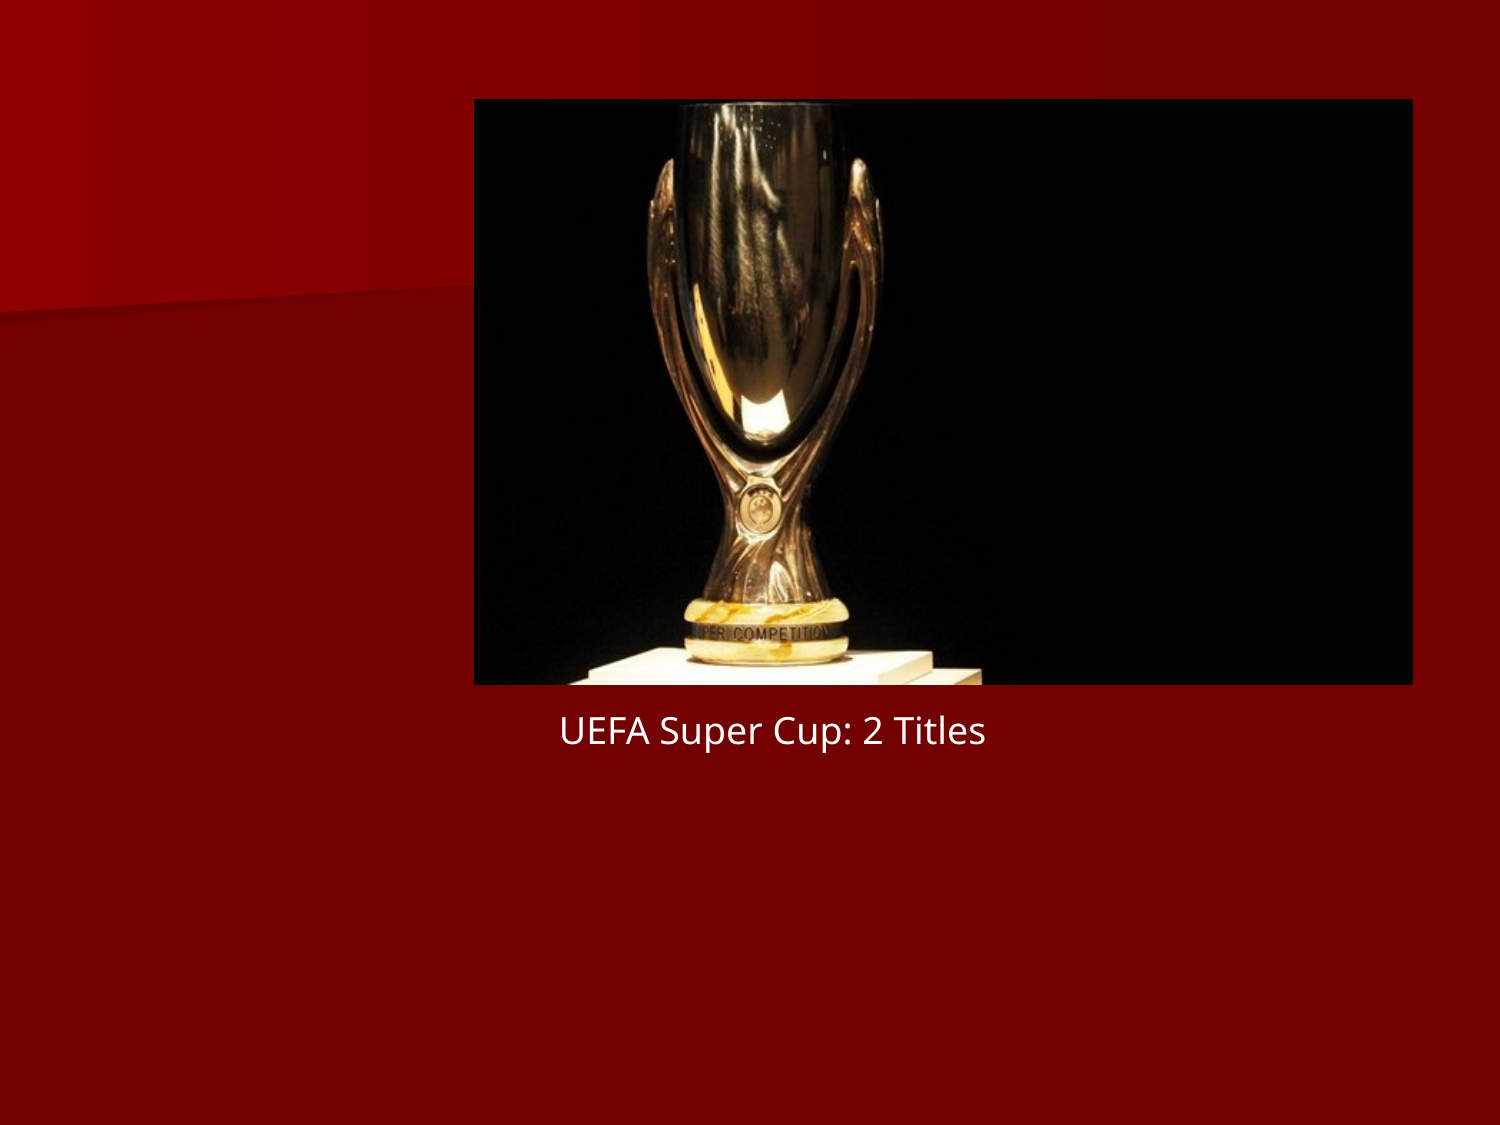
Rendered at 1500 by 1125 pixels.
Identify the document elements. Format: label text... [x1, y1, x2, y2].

picture [474, 99, 1413, 685]
text_box UEFA Super Cup: 2 Titles [544, 699, 1002, 760]
